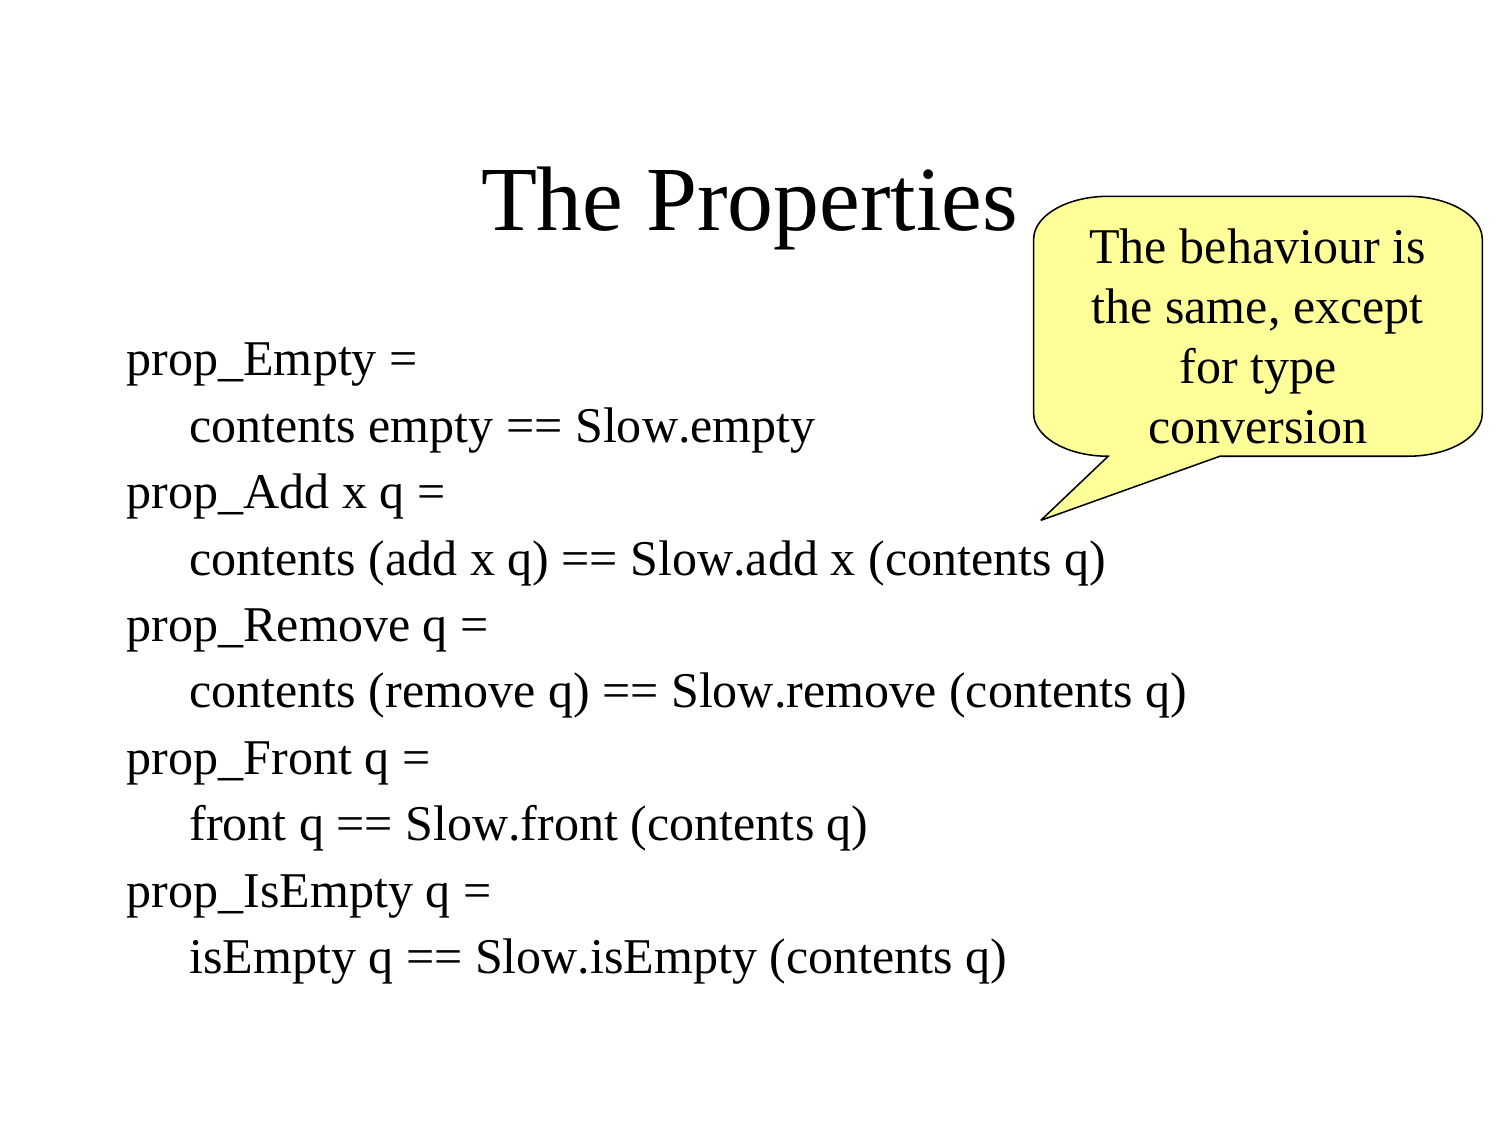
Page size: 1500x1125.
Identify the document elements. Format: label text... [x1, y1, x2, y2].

title The Properties [112, 99, 1388, 288]
text_box The behaviour is the same, except for type conversion [1033, 196, 1483, 521]
list prop_Empty = contents empty == Slow.empty prop_Add x q = contents (add x q) == Slow.add x (contents q) prop_Remove q = contents (remove q) == Slow.remove (contents q) prop_Front q = front q == Slow.front (contents q) prop_IsEmpty q = isEmpty q == Slow.isEmpty (contents q) [112, 324, 1500, 1000]
